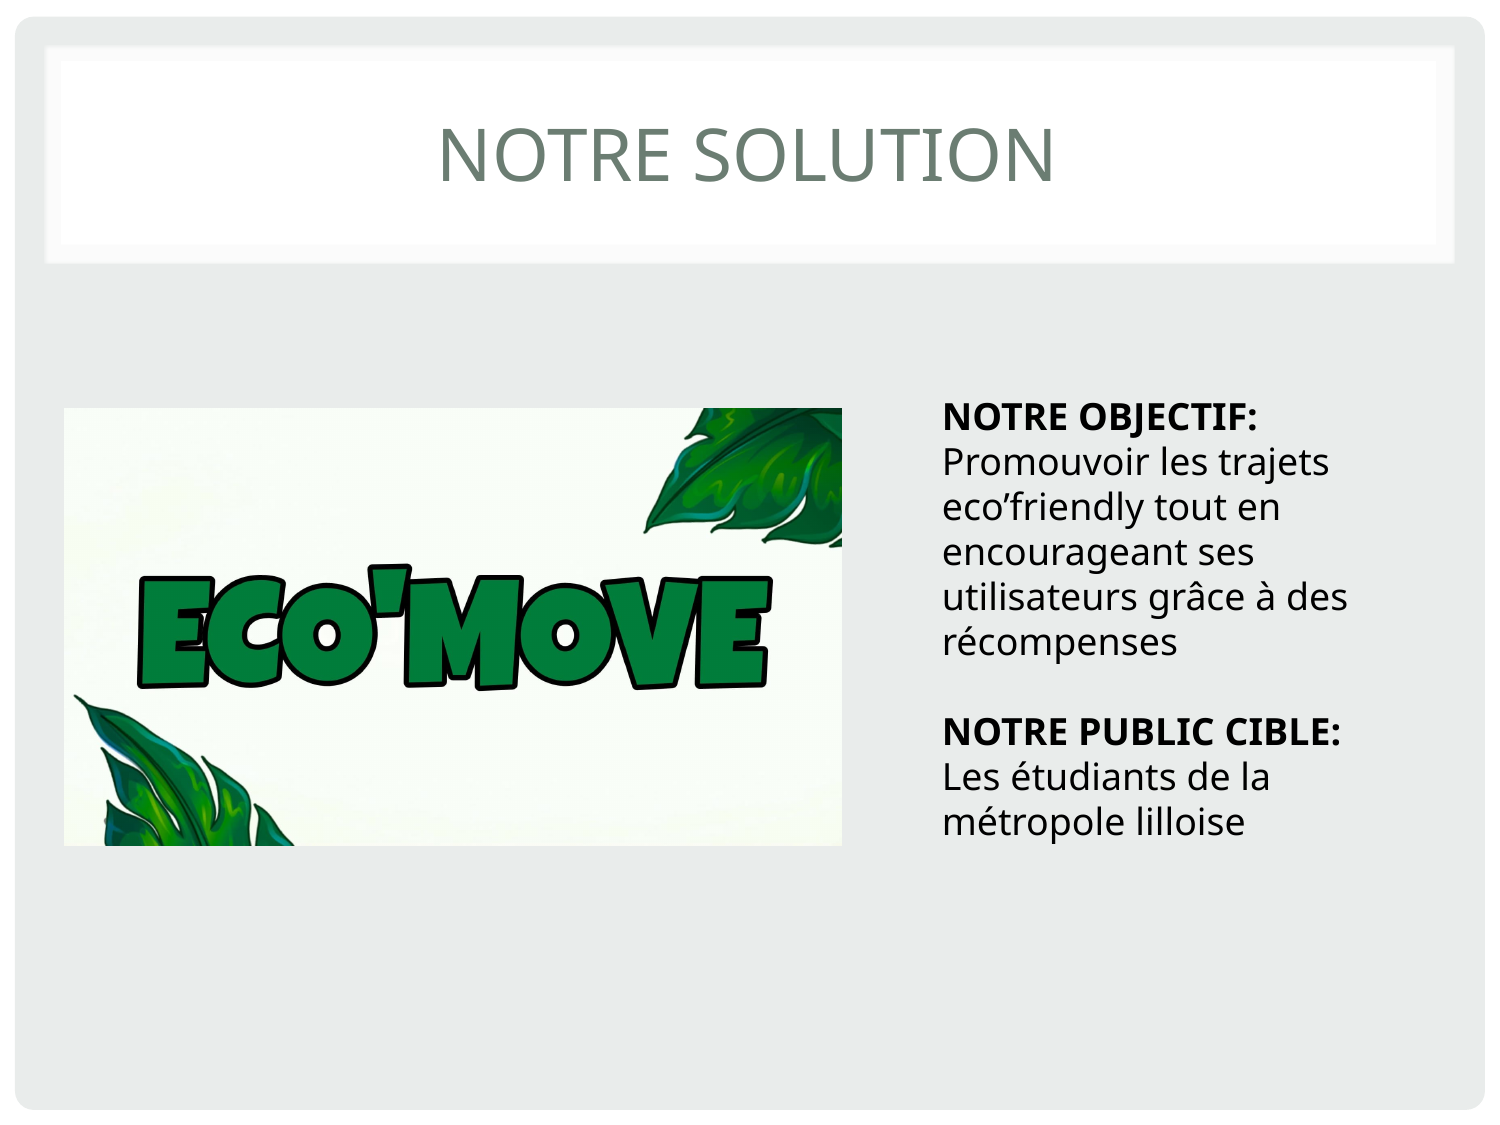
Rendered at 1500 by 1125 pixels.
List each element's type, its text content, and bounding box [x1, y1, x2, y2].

title NOTRE SOLUTION [69, 66, 1425, 238]
text_box NOTRE OBJECTIF: Promouvoir les trajets eco’friendly tout en encourageant ses utilisateurs grâce à des récompenses NOTRE PUBLIC CIBLE: Les étudiants de la métropole lilloise [927, 385, 1376, 851]
picture [64, 408, 842, 846]
